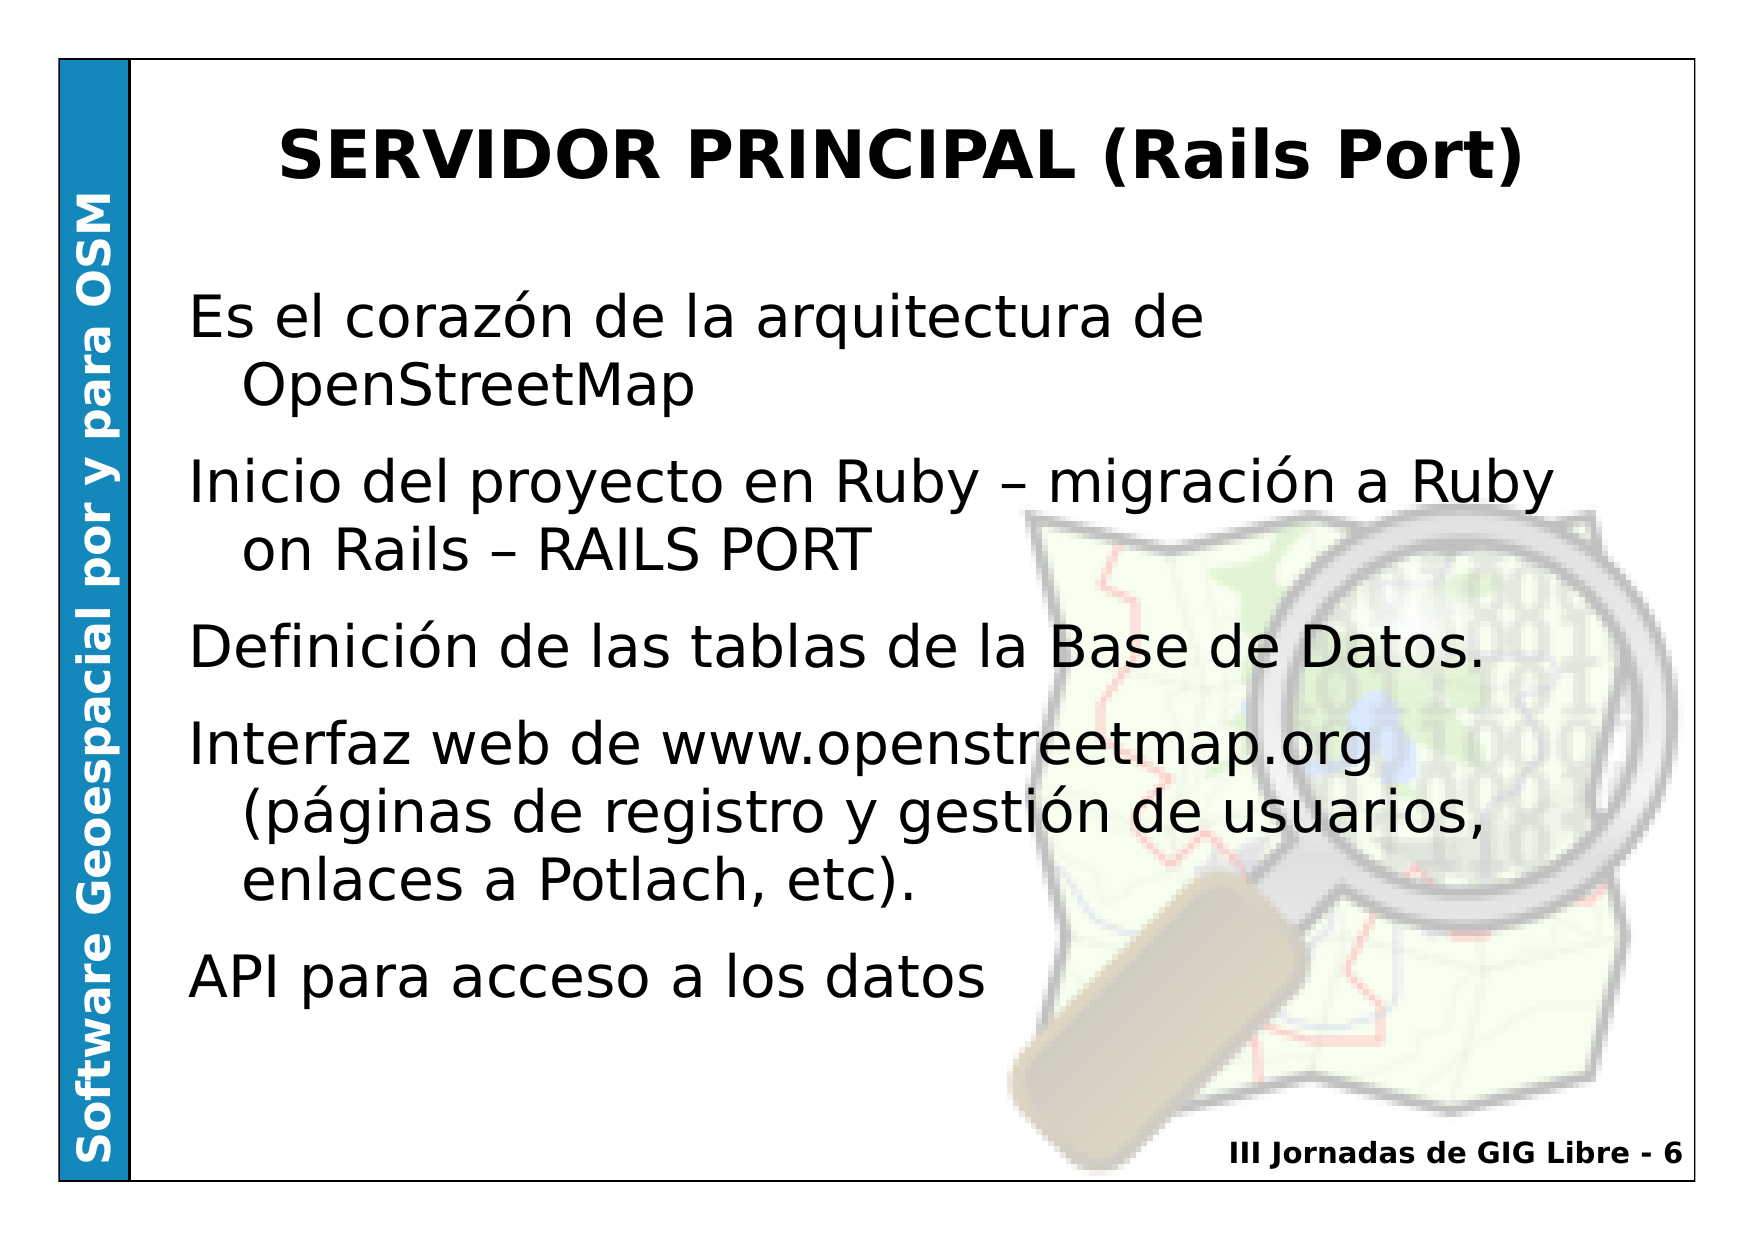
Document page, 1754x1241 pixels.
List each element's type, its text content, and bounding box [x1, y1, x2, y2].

title SERVIDOR PRINCIPAL (Rails Port) [171, 103, 1634, 209]
picture [996, 481, 1696, 1182]
list Es el corazón de la arquitectura de OpenStreetMap Inicio del proyecto en Ruby – migración a Ruby on Rails – RAILS PORT Definición de las tablas de la Base de Datos. Interfaz web de www.openstreetmap.org (páginas de registro y gestión de usuarios, enlaces a Potlach, etc). API para acceso a los datos [171, 283, 1634, 1063]
